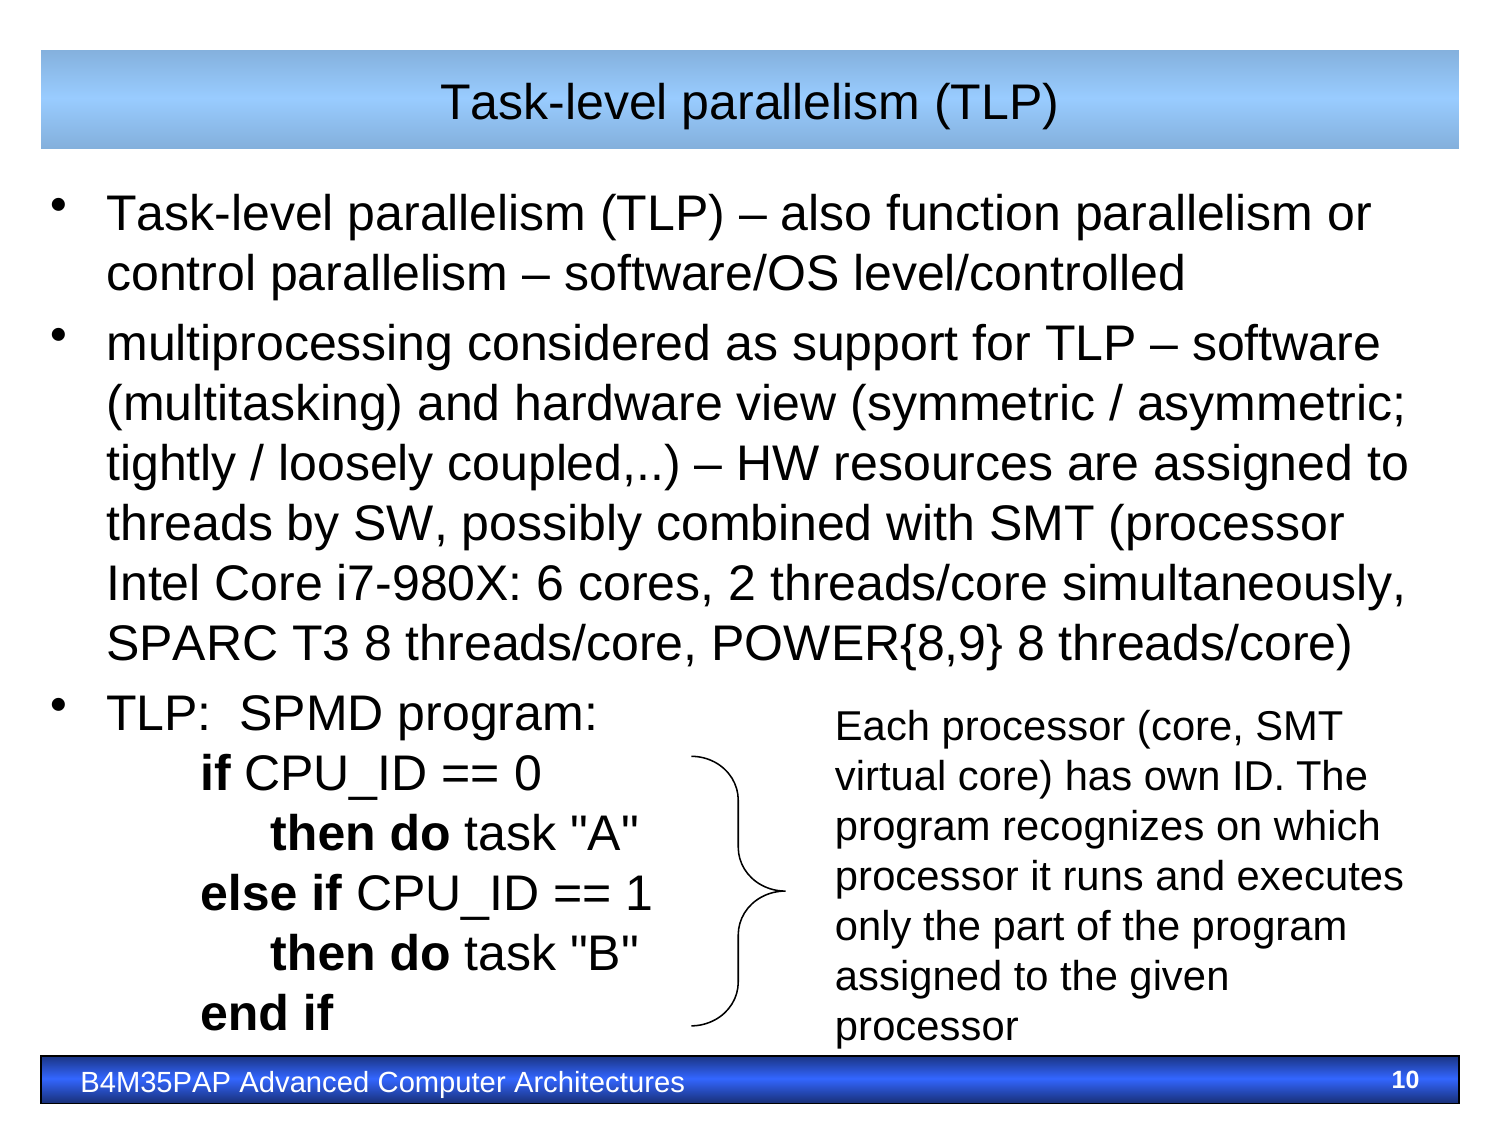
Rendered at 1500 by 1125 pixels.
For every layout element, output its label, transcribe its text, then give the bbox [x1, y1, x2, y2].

title Task-level parallelism (TLP) [41, 50, 1459, 149]
text_box Each processor (core, SMT virtual core) has own ID. The program recognizes on which processor it runs and executes only the part of the program assigned to the given processor [820, 691, 1430, 1057]
list Task-level parallelism (TLP) – also function parallelism or control parallelism – software/OS level/controlled multiprocessing considered as support for TLP – software (multitasking) and hardware view (symmetric / asymmetric; tightly / loosely coupled,..) – HW resources are assigned to threads by SW, possibly combined with SMT (processor Intel Core i7-980X: 6 cores, 2 threads/core simultaneously, SPARC T3 8 threads/core, POWER{8,9} 8 threads/core) TLP: SPMD program: if CPU_ID == 0 then do task "A" else if CPU_ID == 1 then do task "B" end if [35, 172, 1465, 1000]
